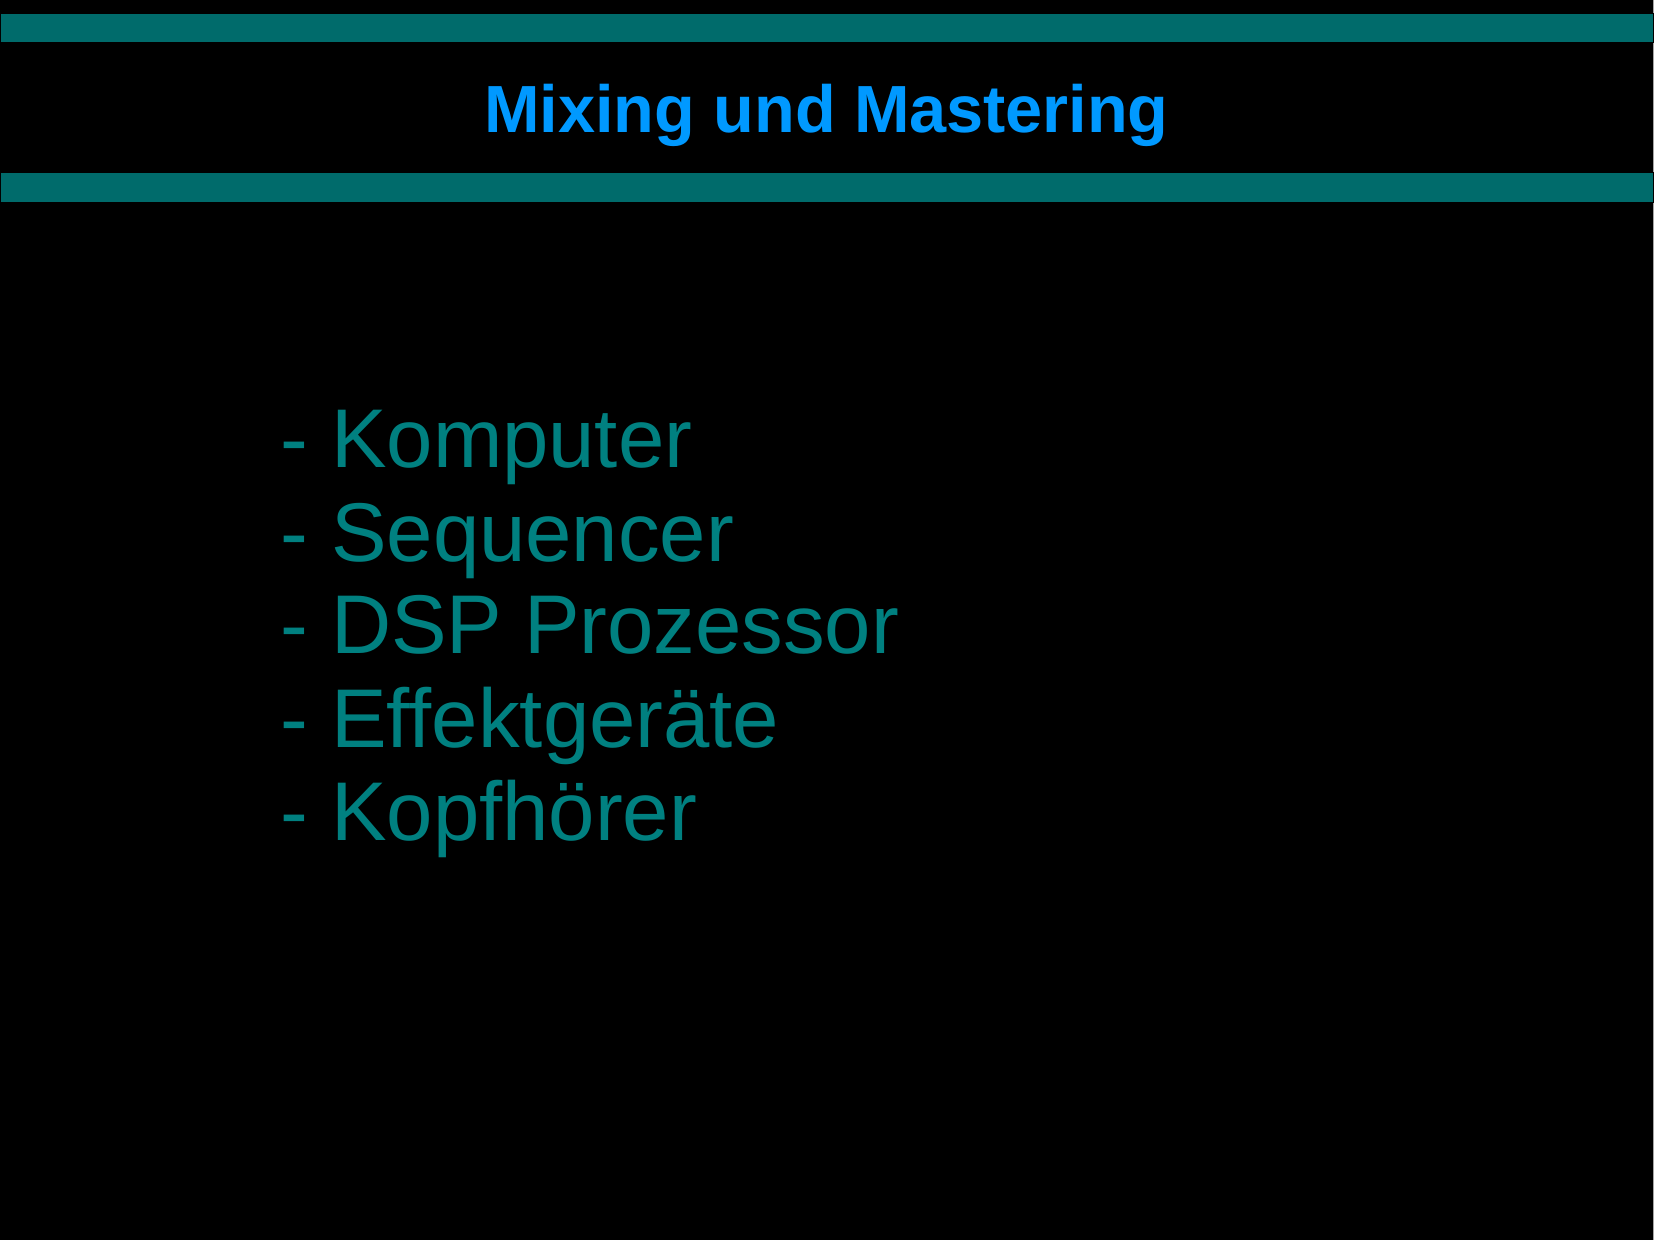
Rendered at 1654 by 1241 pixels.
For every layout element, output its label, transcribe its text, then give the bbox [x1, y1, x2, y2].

text_box - Komputer - Sequencer - DSP Prozessor - Effektgeräte - Kopfhörer [236, 385, 1565, 866]
text_box [0, 172, 1654, 203]
text_box [0, 13, 1654, 43]
text_box Mixing und Mastering [0, 65, 1654, 155]
